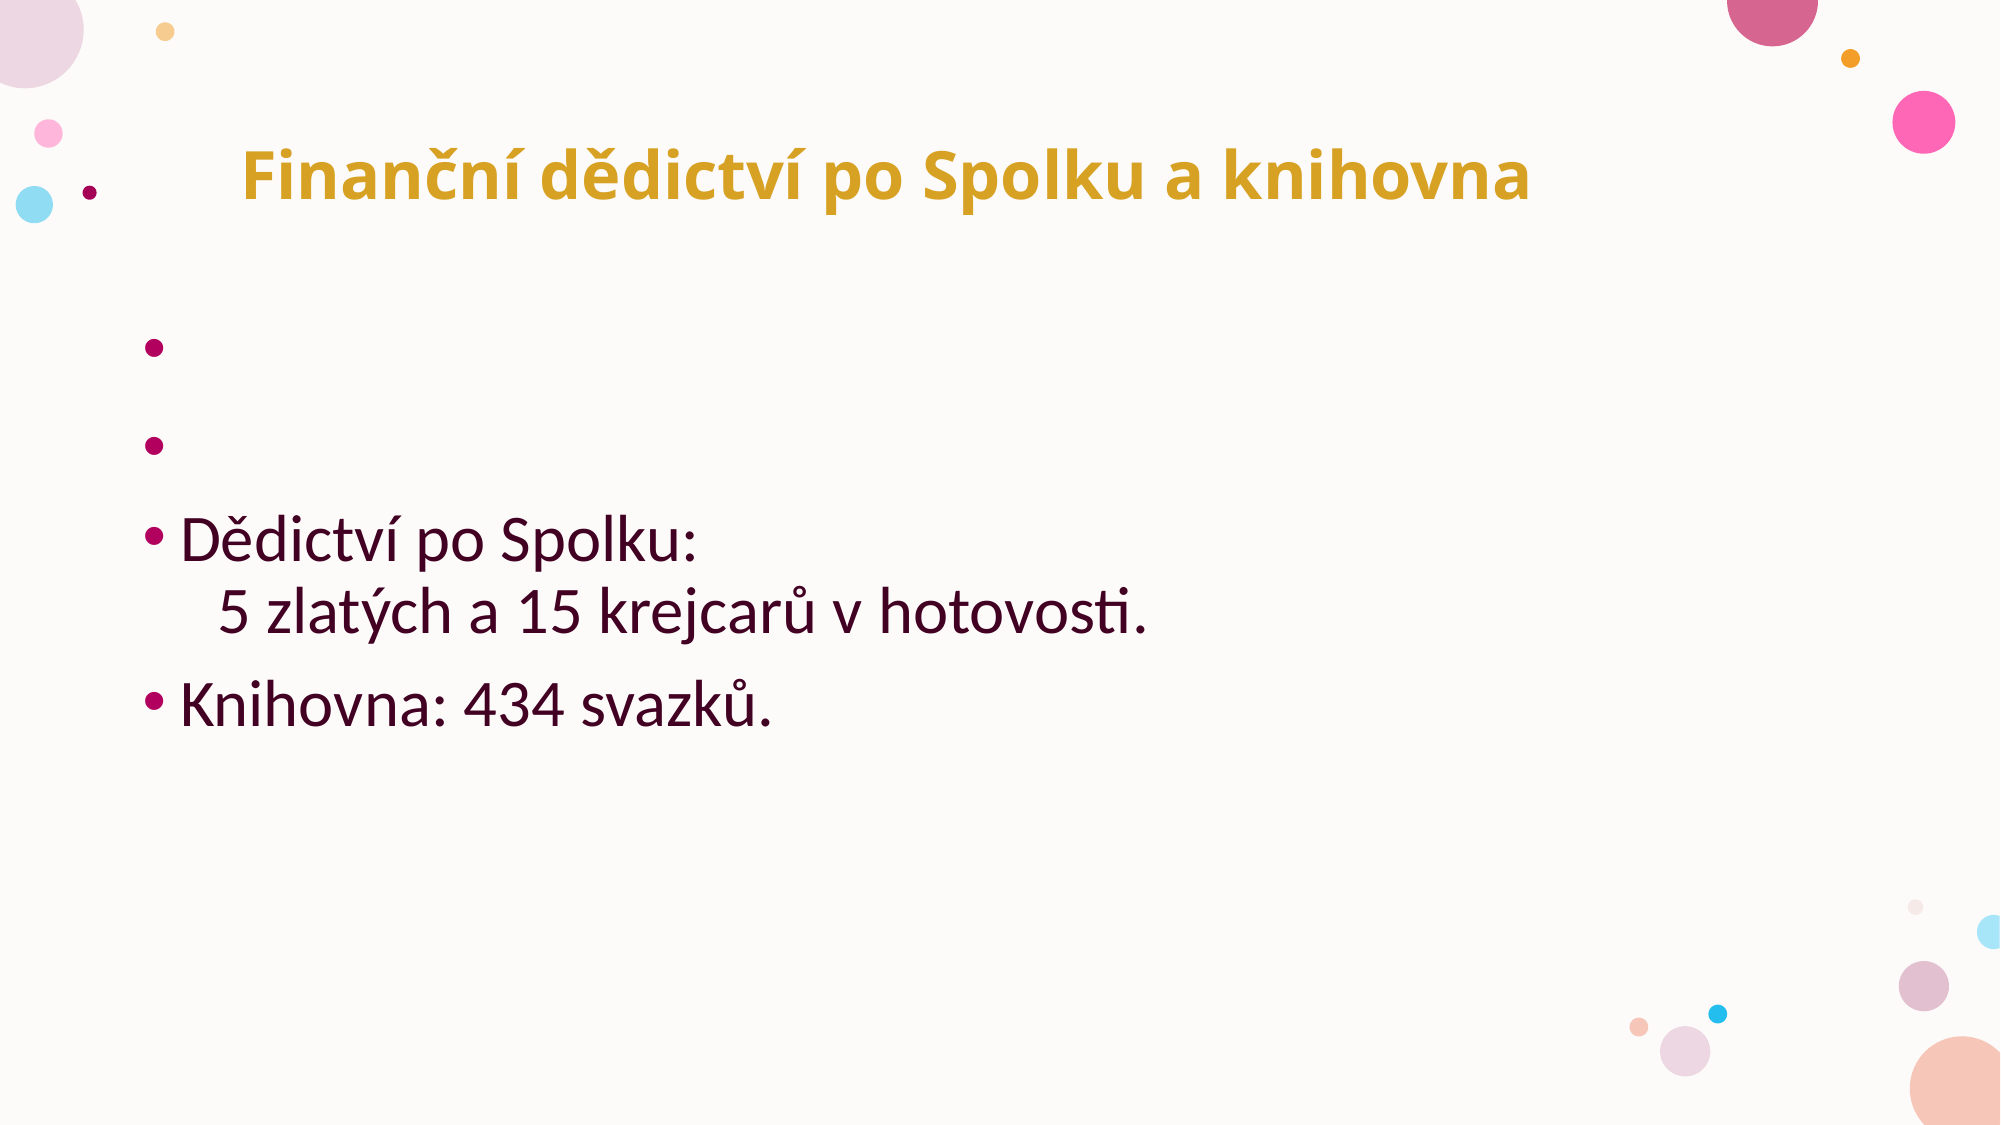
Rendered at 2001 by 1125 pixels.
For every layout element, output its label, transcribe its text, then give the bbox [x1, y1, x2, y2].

title Finanční dědictví po Spolku a knihovna [225, 112, 1801, 244]
list Dědictví po Spolku: 5 zlatých a 15 krejcarů v hotovosti. Knihovna: 434 svazků. [127, 299, 1877, 1014]
